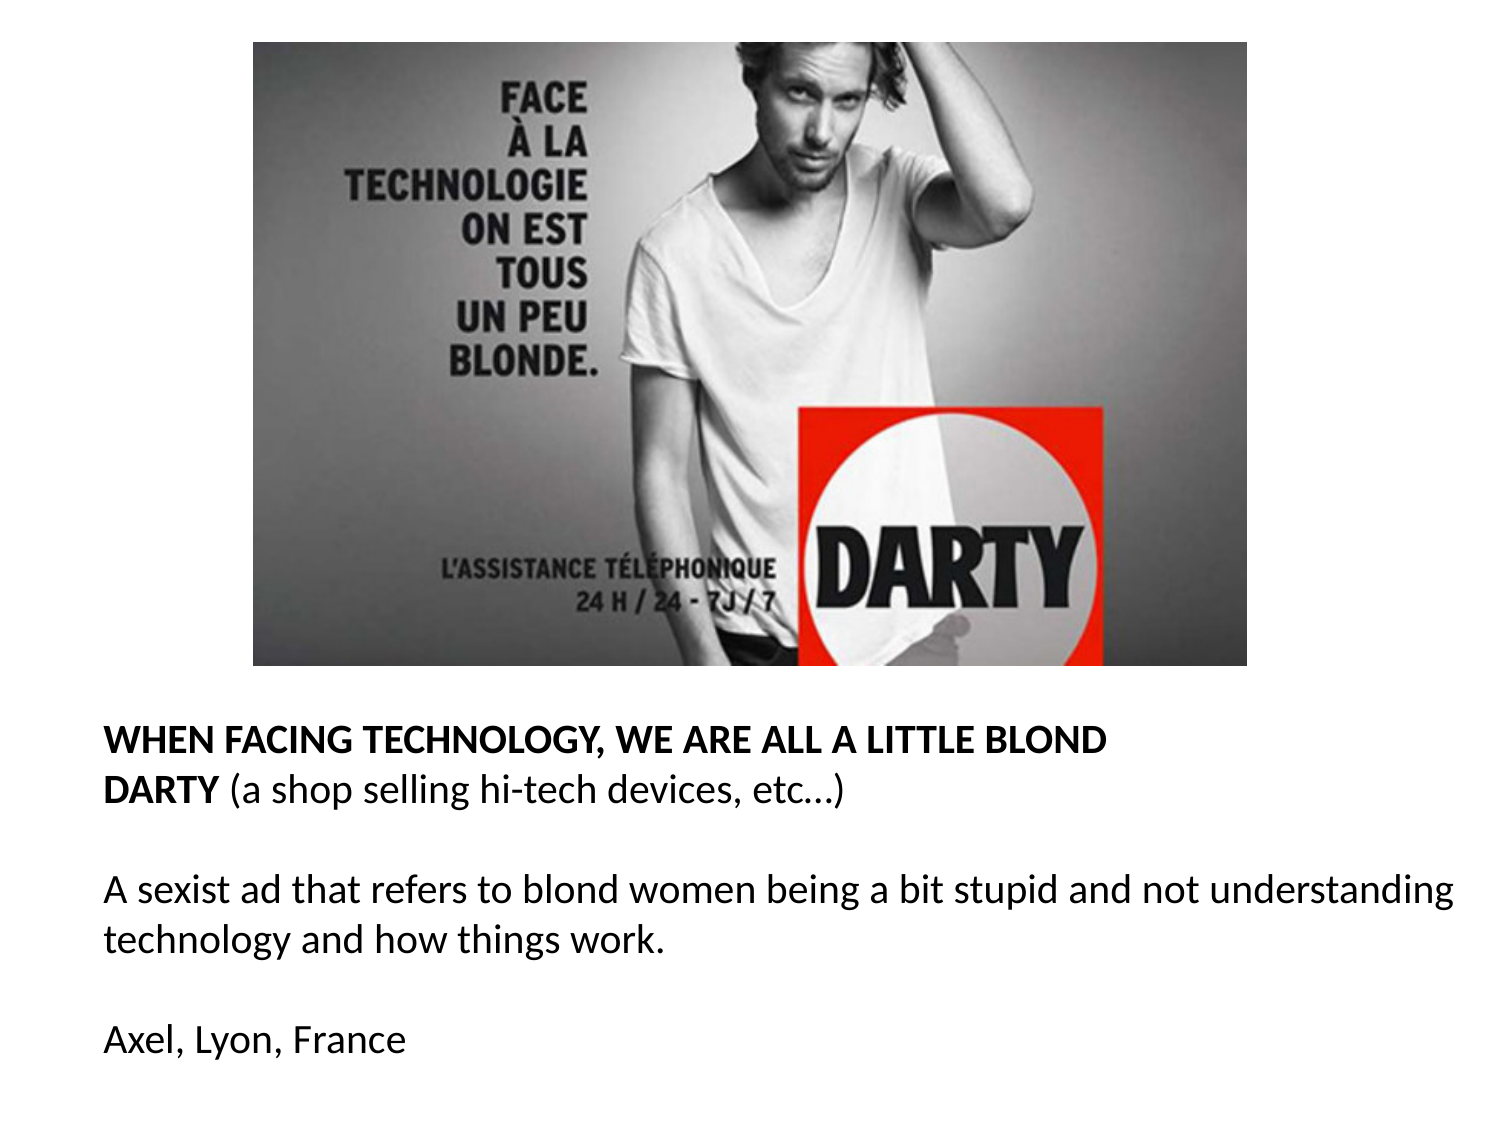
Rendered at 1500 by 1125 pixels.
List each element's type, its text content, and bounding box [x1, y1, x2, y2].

picture [253, 42, 1247, 666]
text_box WHEN FACING TECHNOLOGY, WE ARE ALL A LITTLE BLOND DARTY (a shop selling hi-tech devices, etc…) A sexist ad that refers to blond women being a bit stupid and not understanding technology and how things work. Axel, Lyon, France [88, 704, 1500, 1115]
